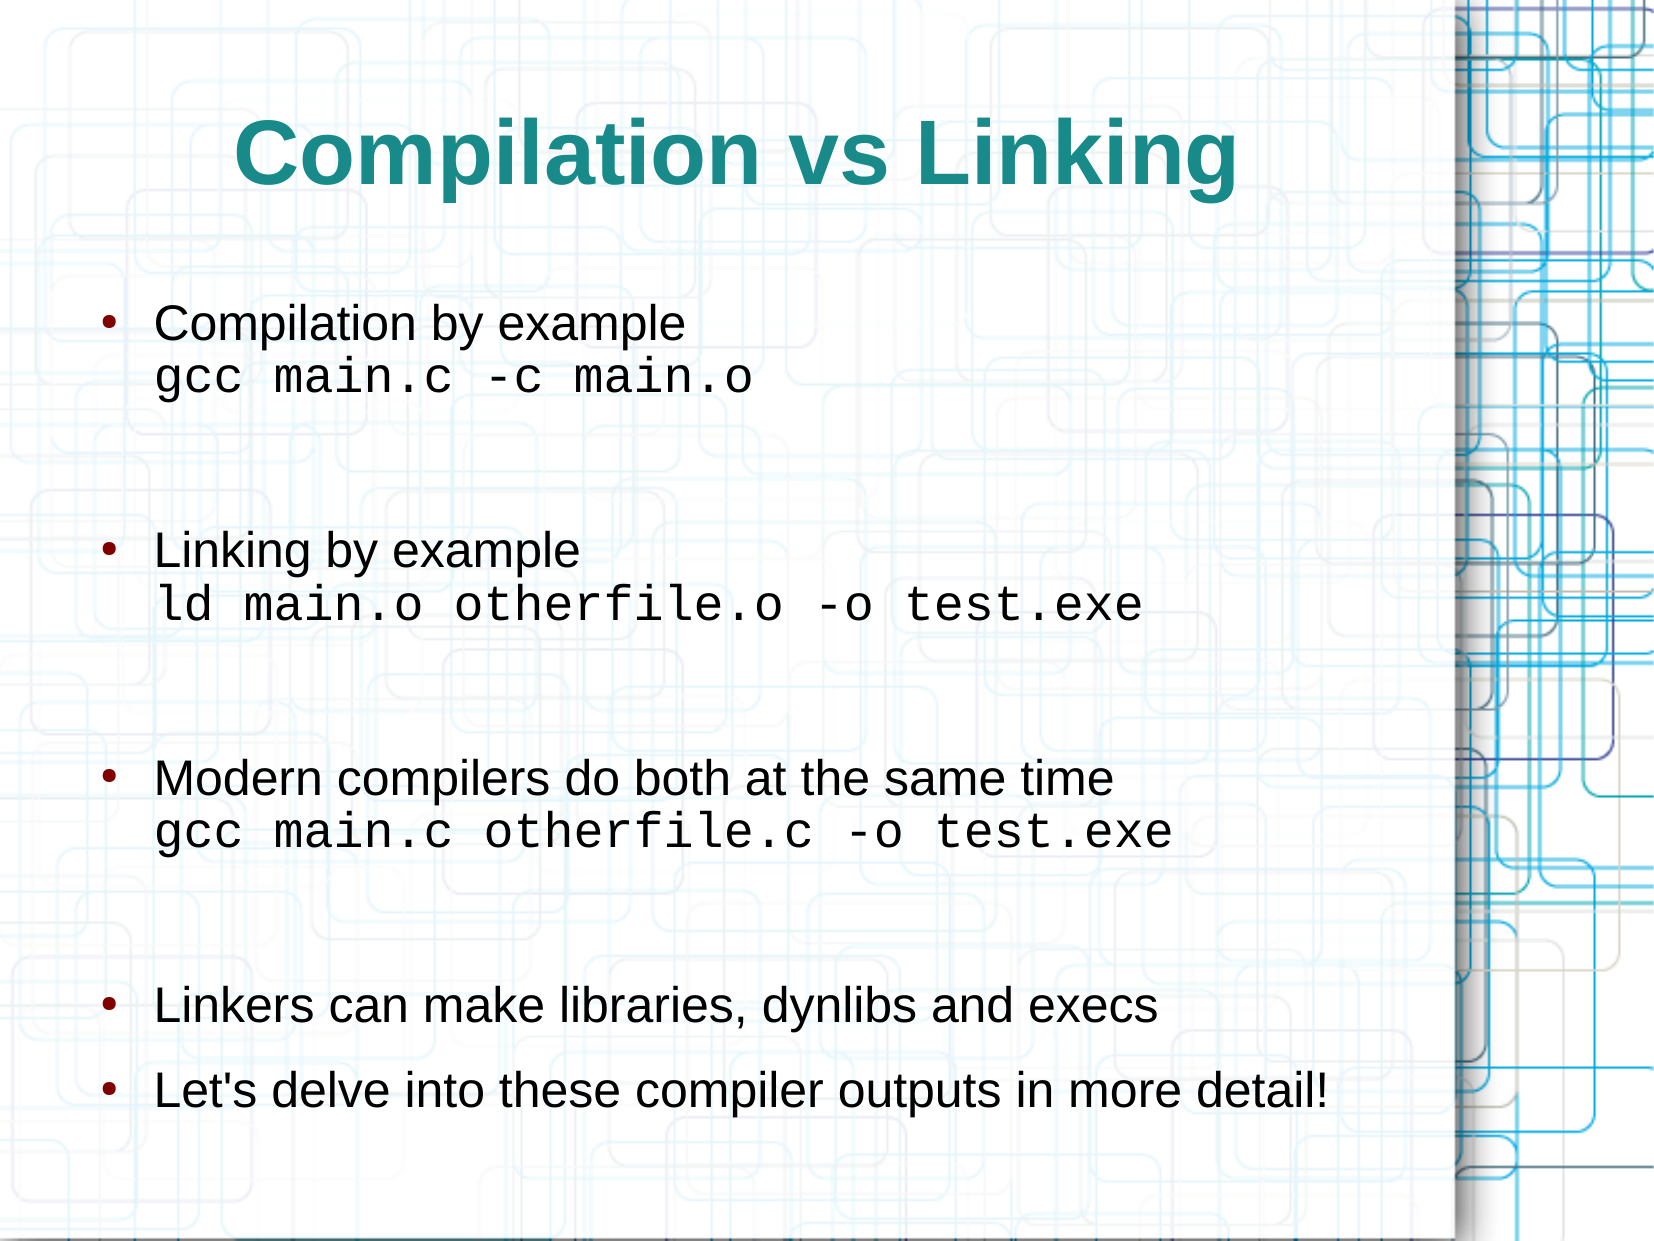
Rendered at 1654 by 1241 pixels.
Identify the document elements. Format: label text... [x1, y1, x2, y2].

title Compilation vs Linking [59, 49, 1418, 257]
picture [0, 0, 1654, 1241]
list Compilation by example gcc main.c -c main.o Linking by example ld main.o otherfile.o -o test.exe Modern compilers do both at the same time gcc main.c otherfile.c -o test.exe Linkers can make libraries, dynlibs and execs Let's delve into these compiler outputs in more detail! [82, 295, 1418, 1119]
